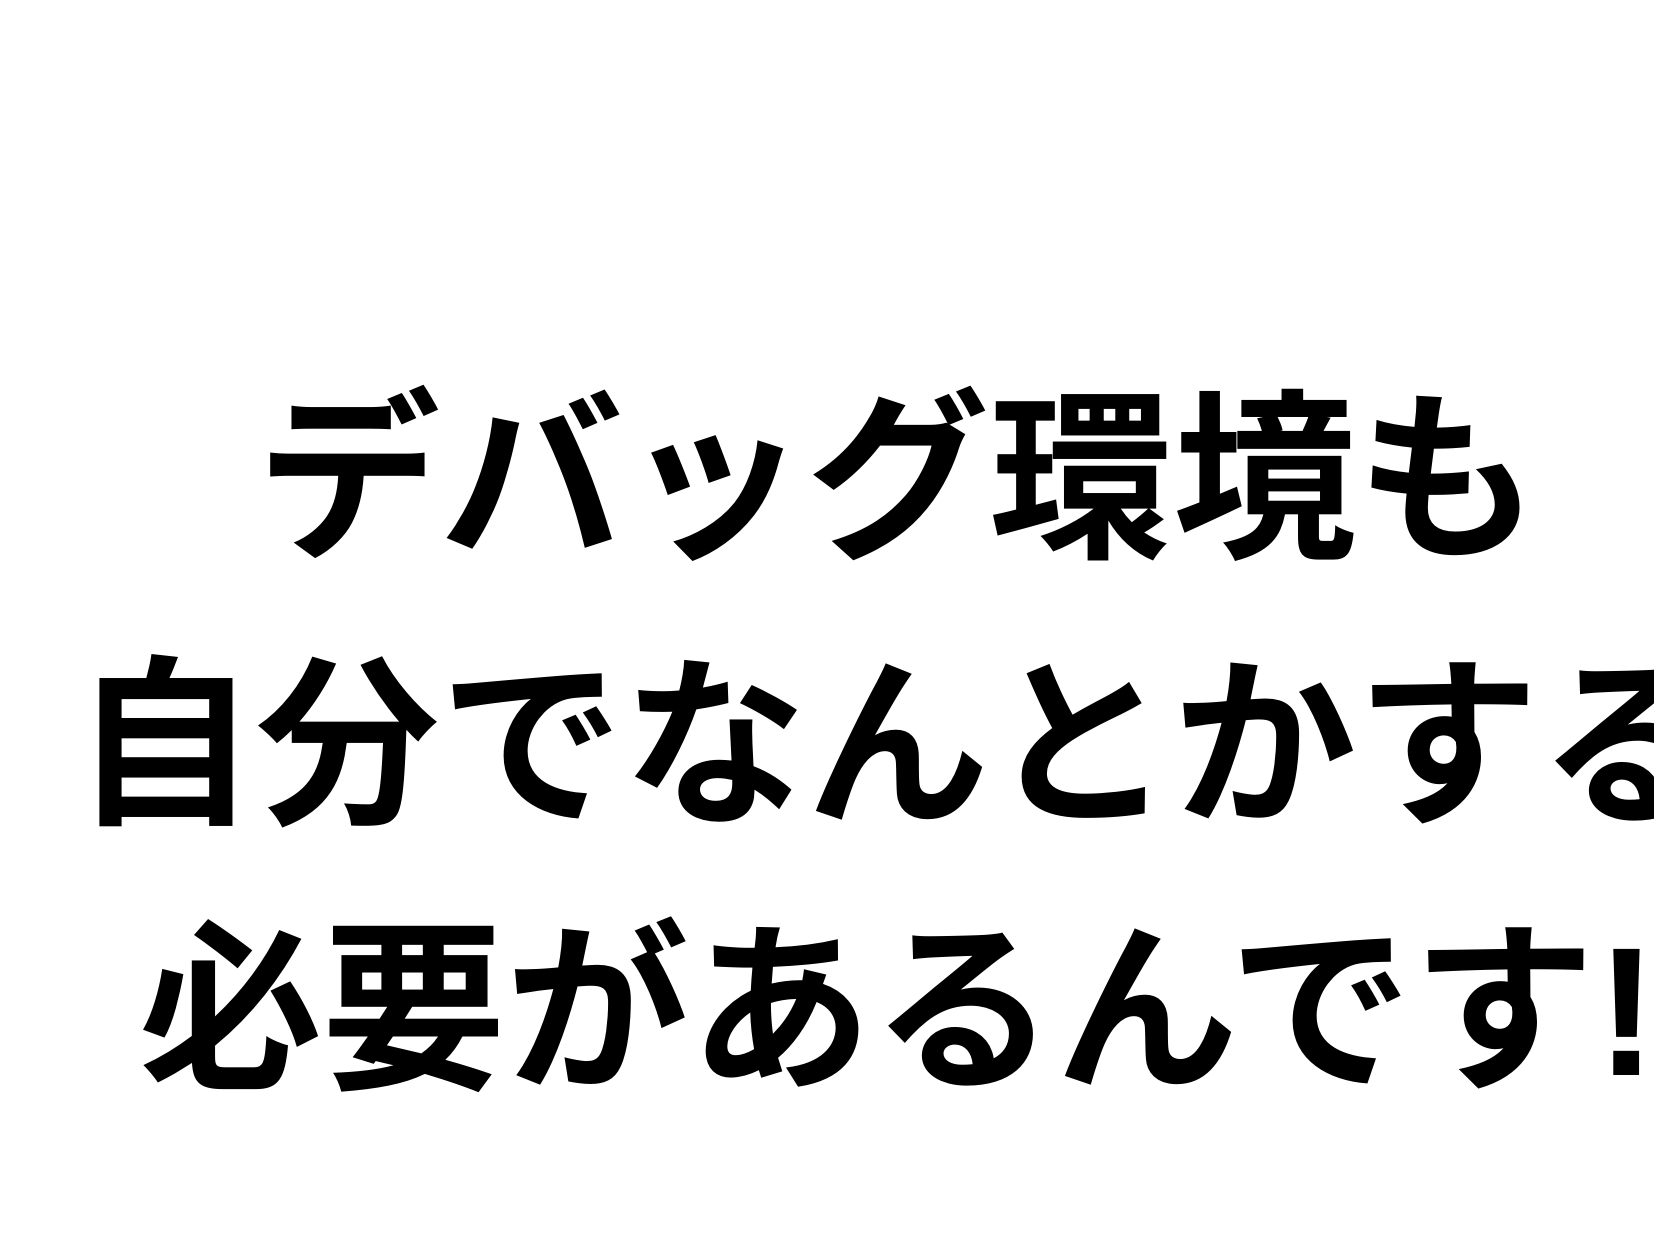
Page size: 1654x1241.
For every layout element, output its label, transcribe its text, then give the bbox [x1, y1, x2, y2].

text_box デバッグ環境も 自分でなんとかする 必要があるんです! [59, 324, 1622, 911]
